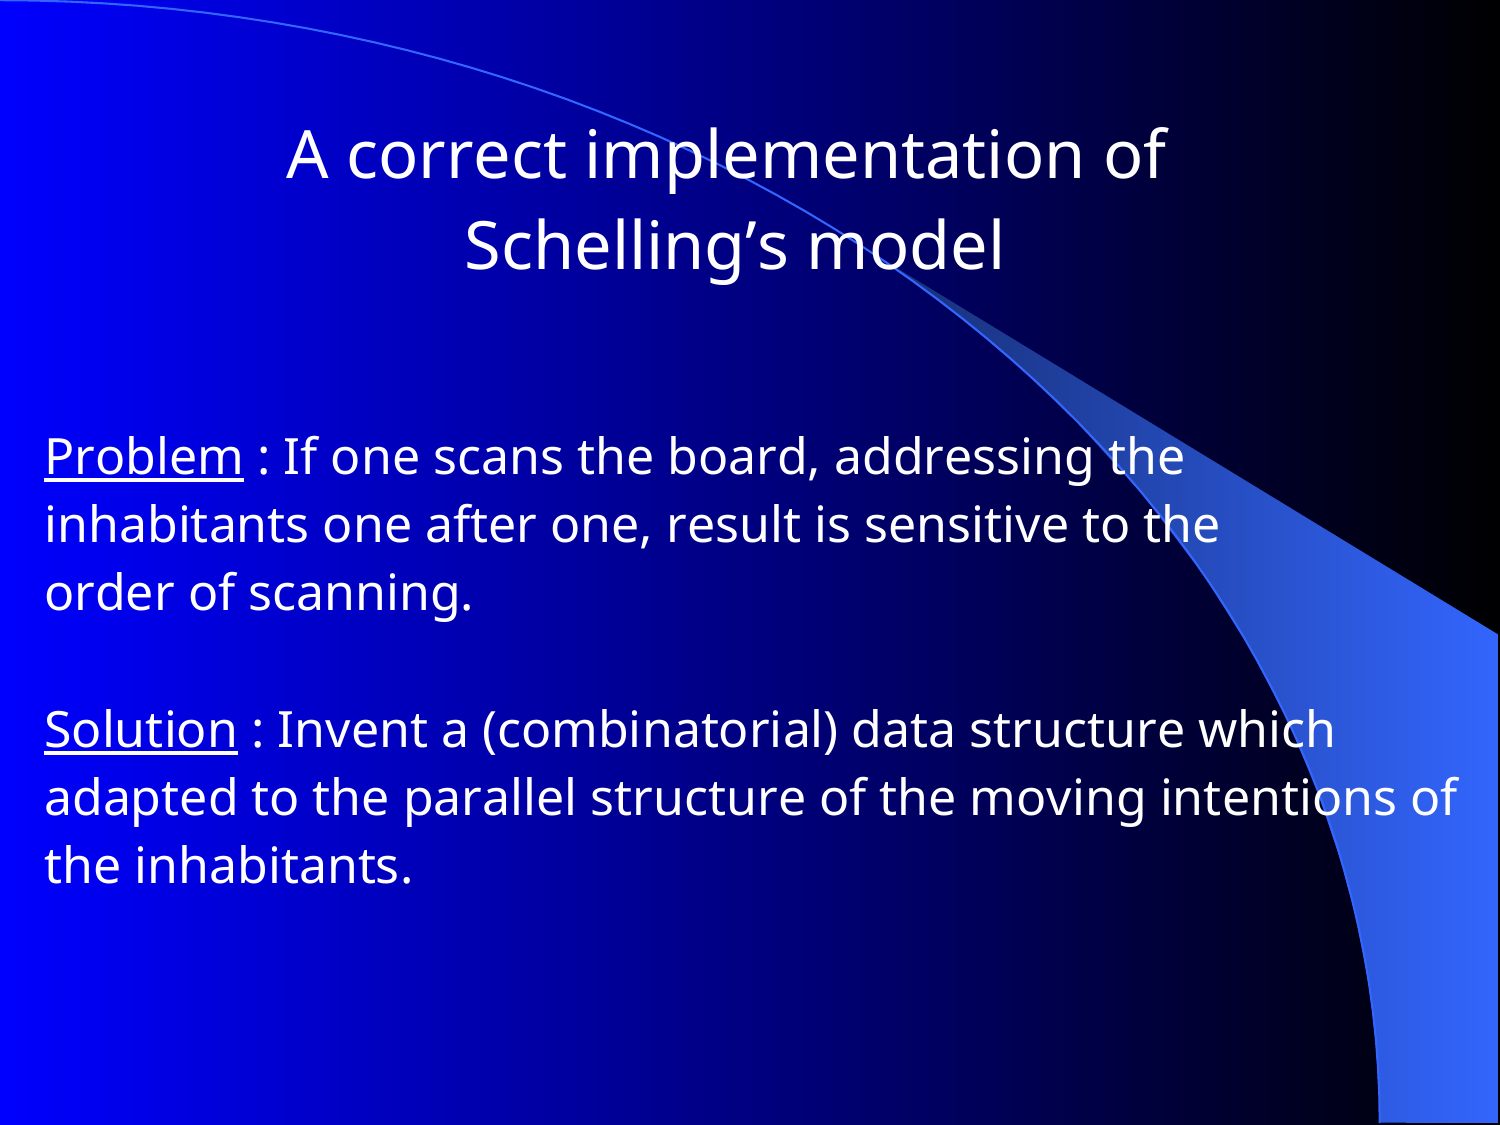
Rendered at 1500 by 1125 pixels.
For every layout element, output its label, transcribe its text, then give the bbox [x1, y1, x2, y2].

text_box Problem : If one scans the board, addressing the inhabitants one after one, result is sensitive to the order of scanning. Solution : Invent a (combinatorial) data structure which adapted to the parallel structure of the moving intentions of the inhabitants. [29, 413, 1500, 851]
text_box A correct implementation of Schelling’s model [271, 100, 1262, 278]
